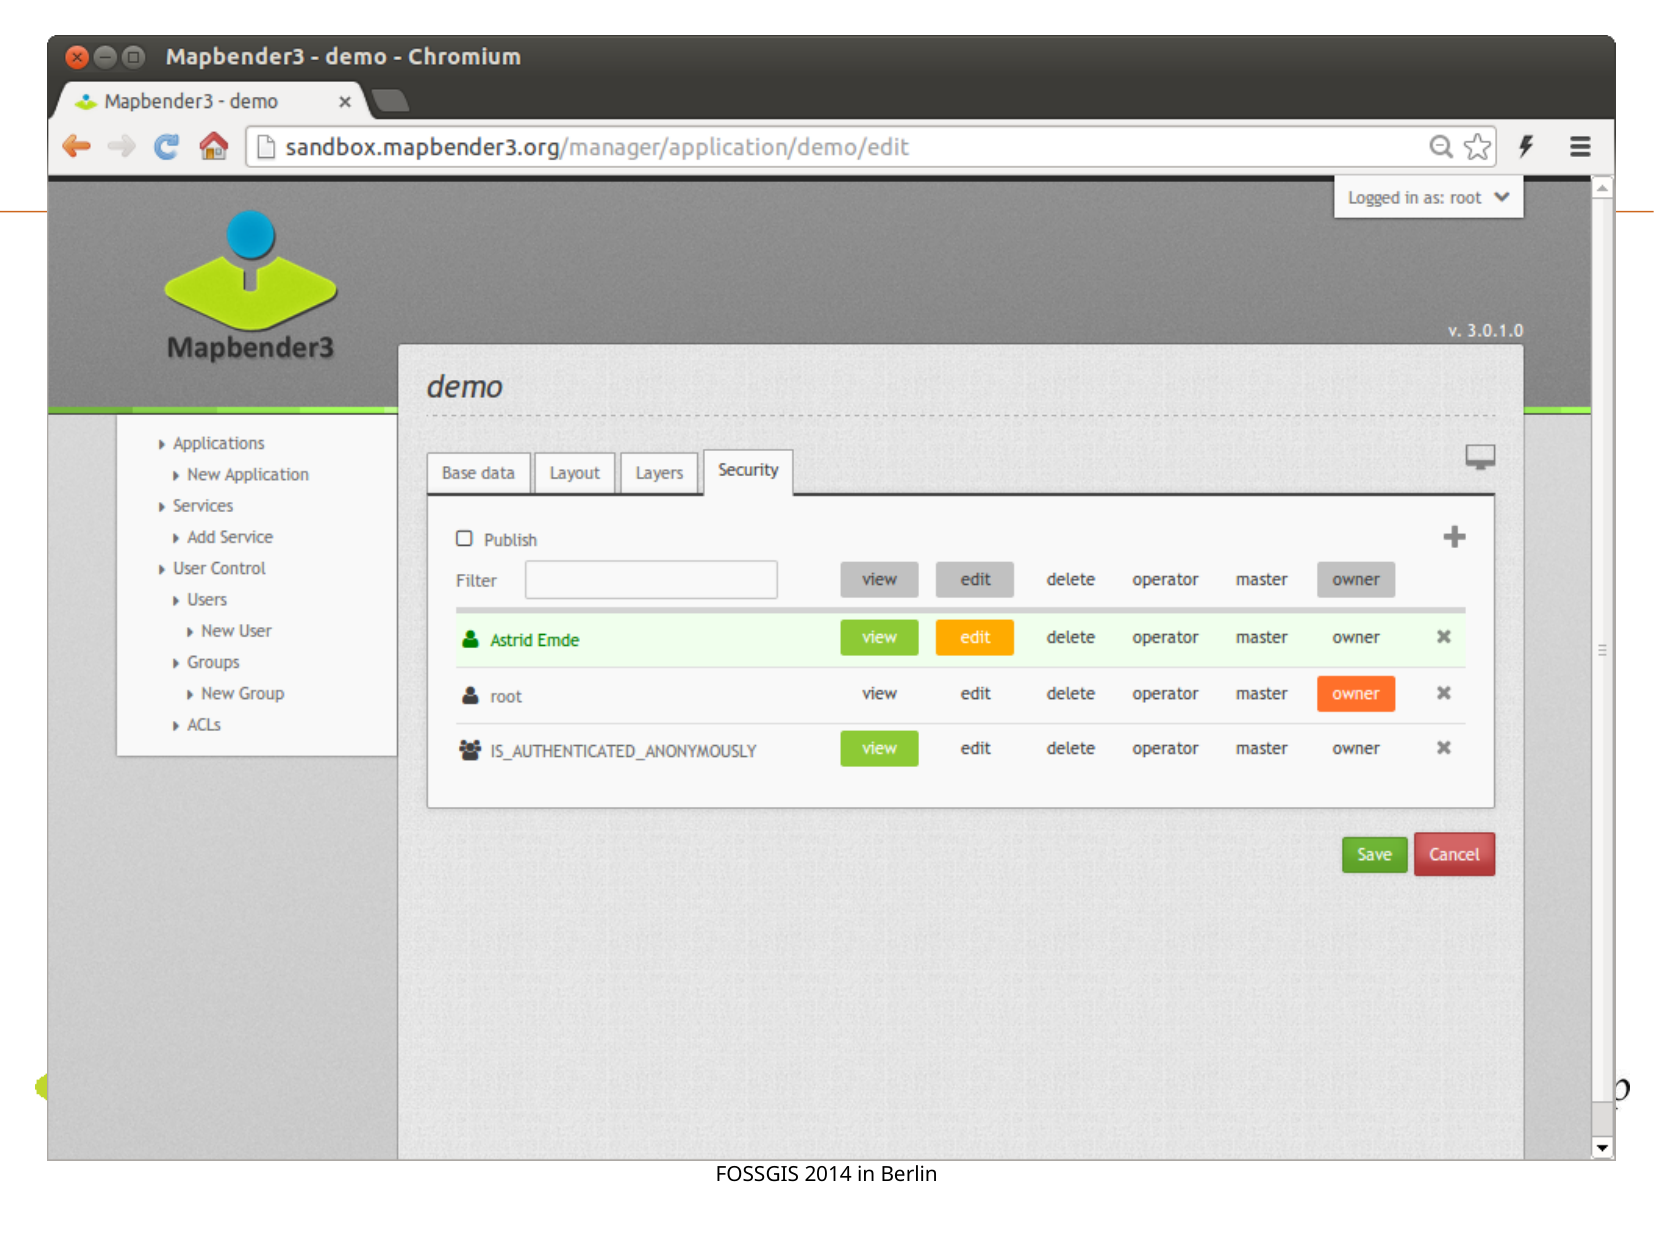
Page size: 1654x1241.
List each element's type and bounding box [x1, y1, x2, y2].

picture [35, 35, 1630, 1161]
